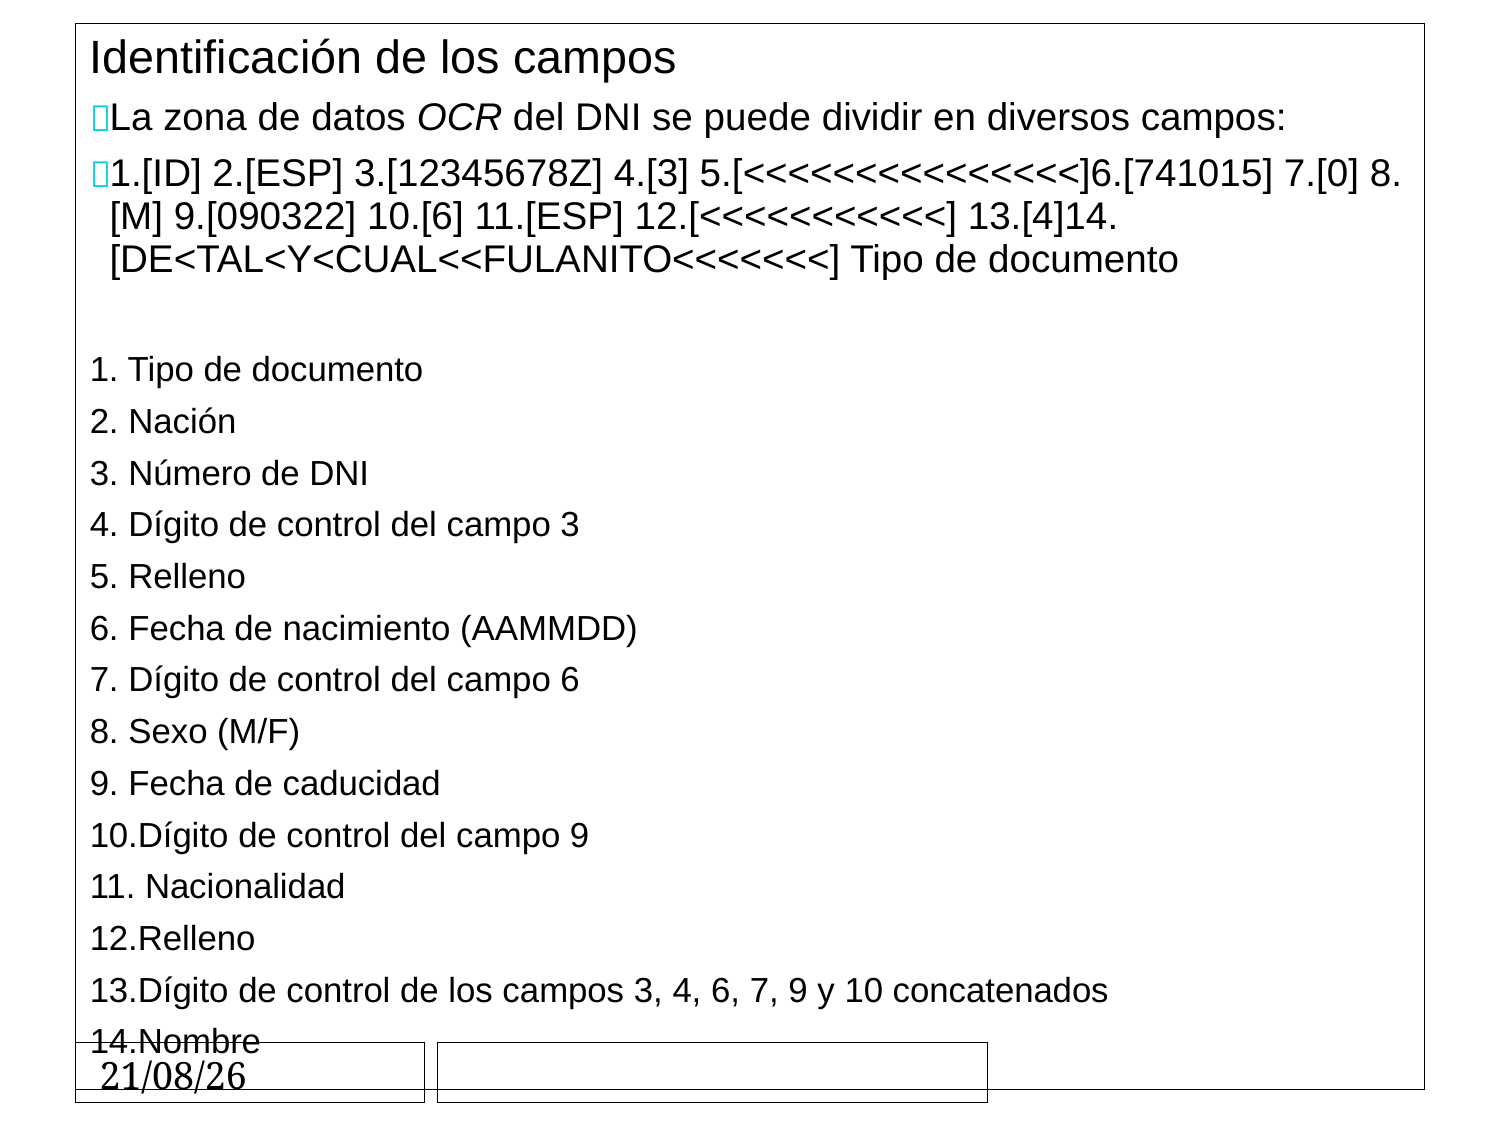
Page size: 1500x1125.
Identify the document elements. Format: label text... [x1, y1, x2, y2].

list Identificación de los campos La zona de datos OCR del DNI se puede dividir en diversos campos: 1.[ID] 2.[ESP] 3.[12345678Z] 4.[3] 5.[<<<<<<<<<<<<<<<]6.[741015] 7.[0] 8.[M] 9.[090322] 10.[6] 11.[ESP] 12.[<<<<<<<<<<<] 13.[4]14.[DE<TAL<Y<CUAL<<FULANITO<<<<<<<] Tipo de documento 1. Tipo de documento 2. Nación 3. Número de DNI 4. Dígito de control del campo 3 5. Relleno 6. Fecha de nacimiento (AAMMDD) 7. Dígito de control del campo 6 8. Sexo (M/F) 9. Fecha de caducidad 10.Dígito de control del campo 9 11. Nacionalidad 12.Relleno 13.Dígito de control de los campos 3, 4, 6, 7, 9 y 10 concatenados 14.Nombre [75, 23, 1425, 1090]
